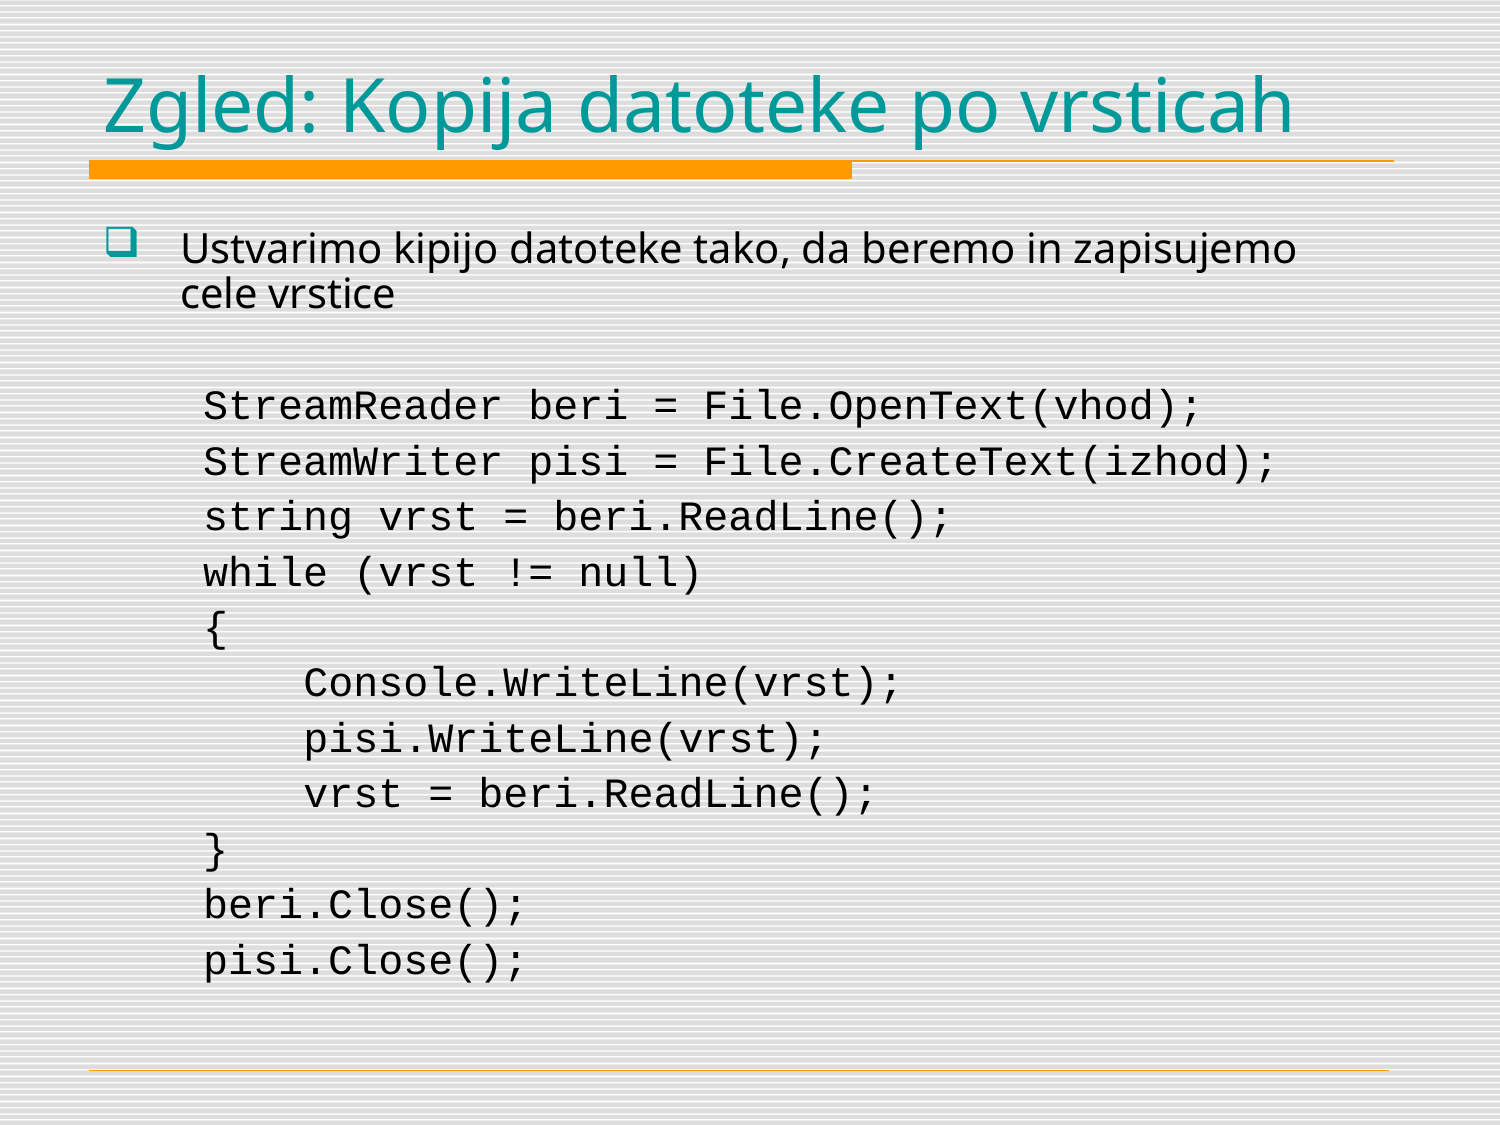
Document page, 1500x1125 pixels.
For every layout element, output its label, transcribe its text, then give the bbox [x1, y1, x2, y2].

picture [0, 0, 1500, 1125]
list Ustvarimo kipijo datoteke tako, da beremo in zapisujemo cele vrstice StreamReader beri = File.OpenText(vhod); StreamWriter pisi = File.CreateText(izhod); string vrst = beri.ReadLine(); while (vrst != null) { Console.WriteLine(vrst); pisi.WriteLine(vrst); vrst = beri.ReadLine(); } beri.Close(); pisi.Close(); [88, 220, 1401, 1059]
title Zgled: Kopija datoteke po vrsticah [88, 42, 1401, 155]
